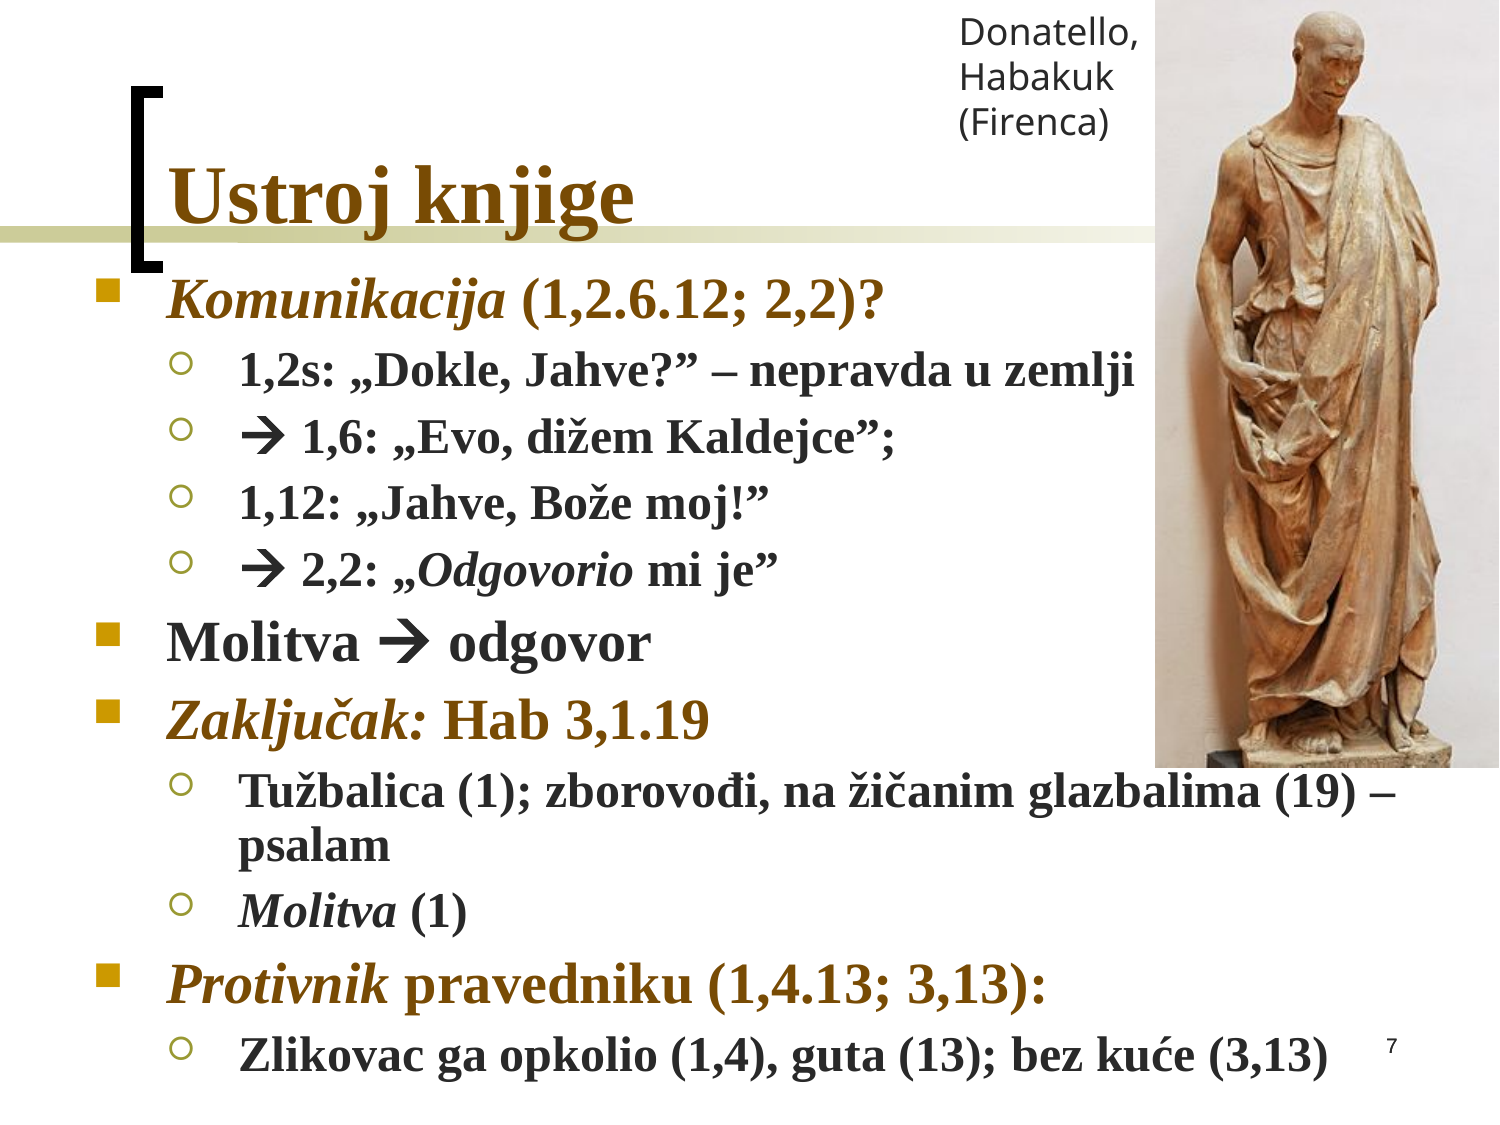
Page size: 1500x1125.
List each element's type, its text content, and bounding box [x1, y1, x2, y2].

picture [1155, 0, 1499, 768]
list Komunikacija (1,2.6.12; 2,2)? 1,2s: „Dokle, Jahve?” – nepravda u zemlji  1,6: „Evo, dižem Kaldejce”; 1,12: „Jahve, Bože moj!”  2,2: „Odgovorio mi je” Molitva  odgovor Zaključak: Hab 3,1.19 Tužbalica (1); zborovođi, na žičanim glazbalima (19) – psalam Molitva (1) Protivnik pravedniku (1,4.13; 3,13): Zlikovac ga opkolio (1,4), guta (13); bez kuće (3,13) [77, 260, 1500, 1123]
title Ustroj knjige [152, 15, 1155, 248]
text_box Donatello, Habakuk (Firenca) [943, 0, 1257, 151]
